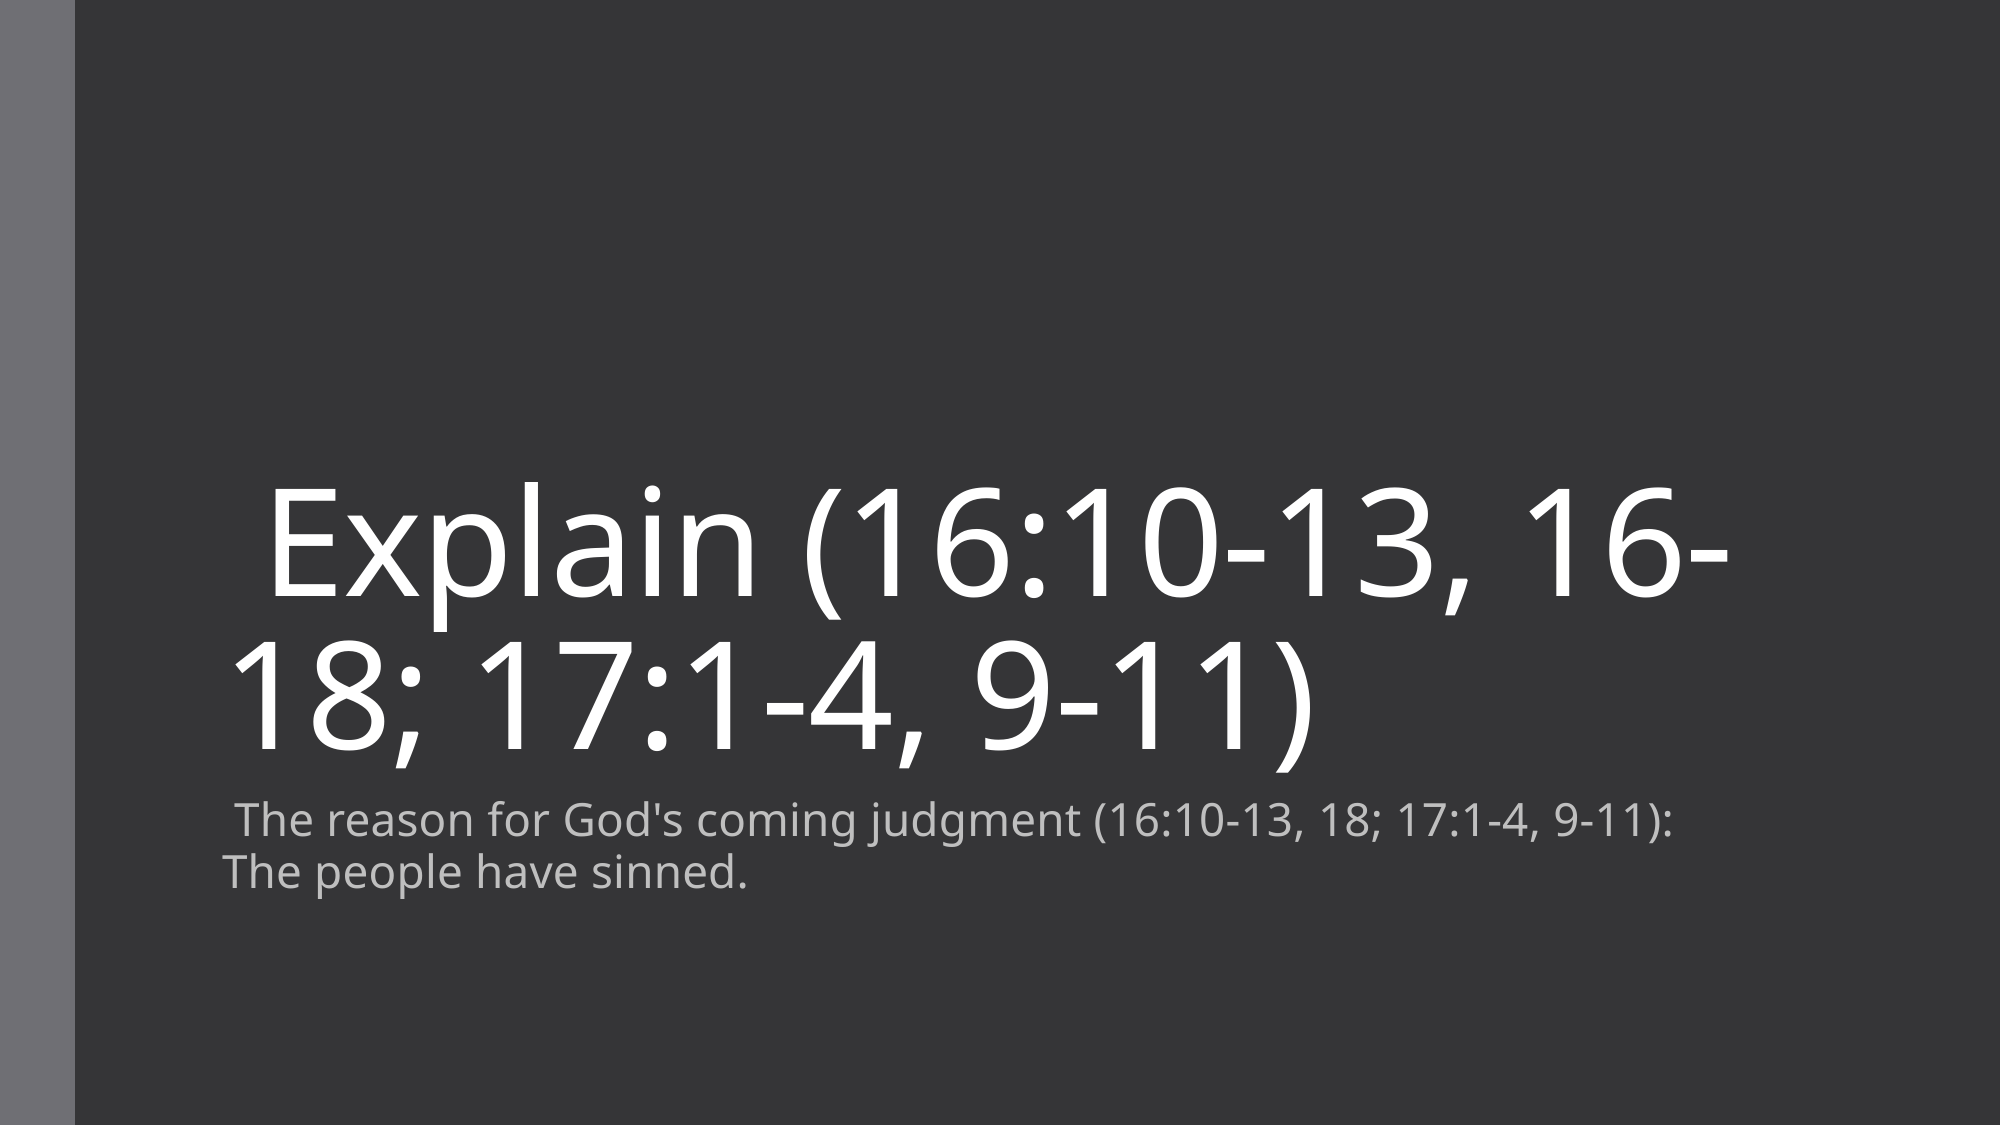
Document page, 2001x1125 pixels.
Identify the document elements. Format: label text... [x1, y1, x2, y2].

subtitle The reason for God's coming judgment (16:10-13, 18; 17:1-4, 9-11): The people have sinned. [206, 787, 1752, 1066]
title Explain (16:10-13, 16-18; 17:1-4, 9-11) [206, 124, 1752, 787]
